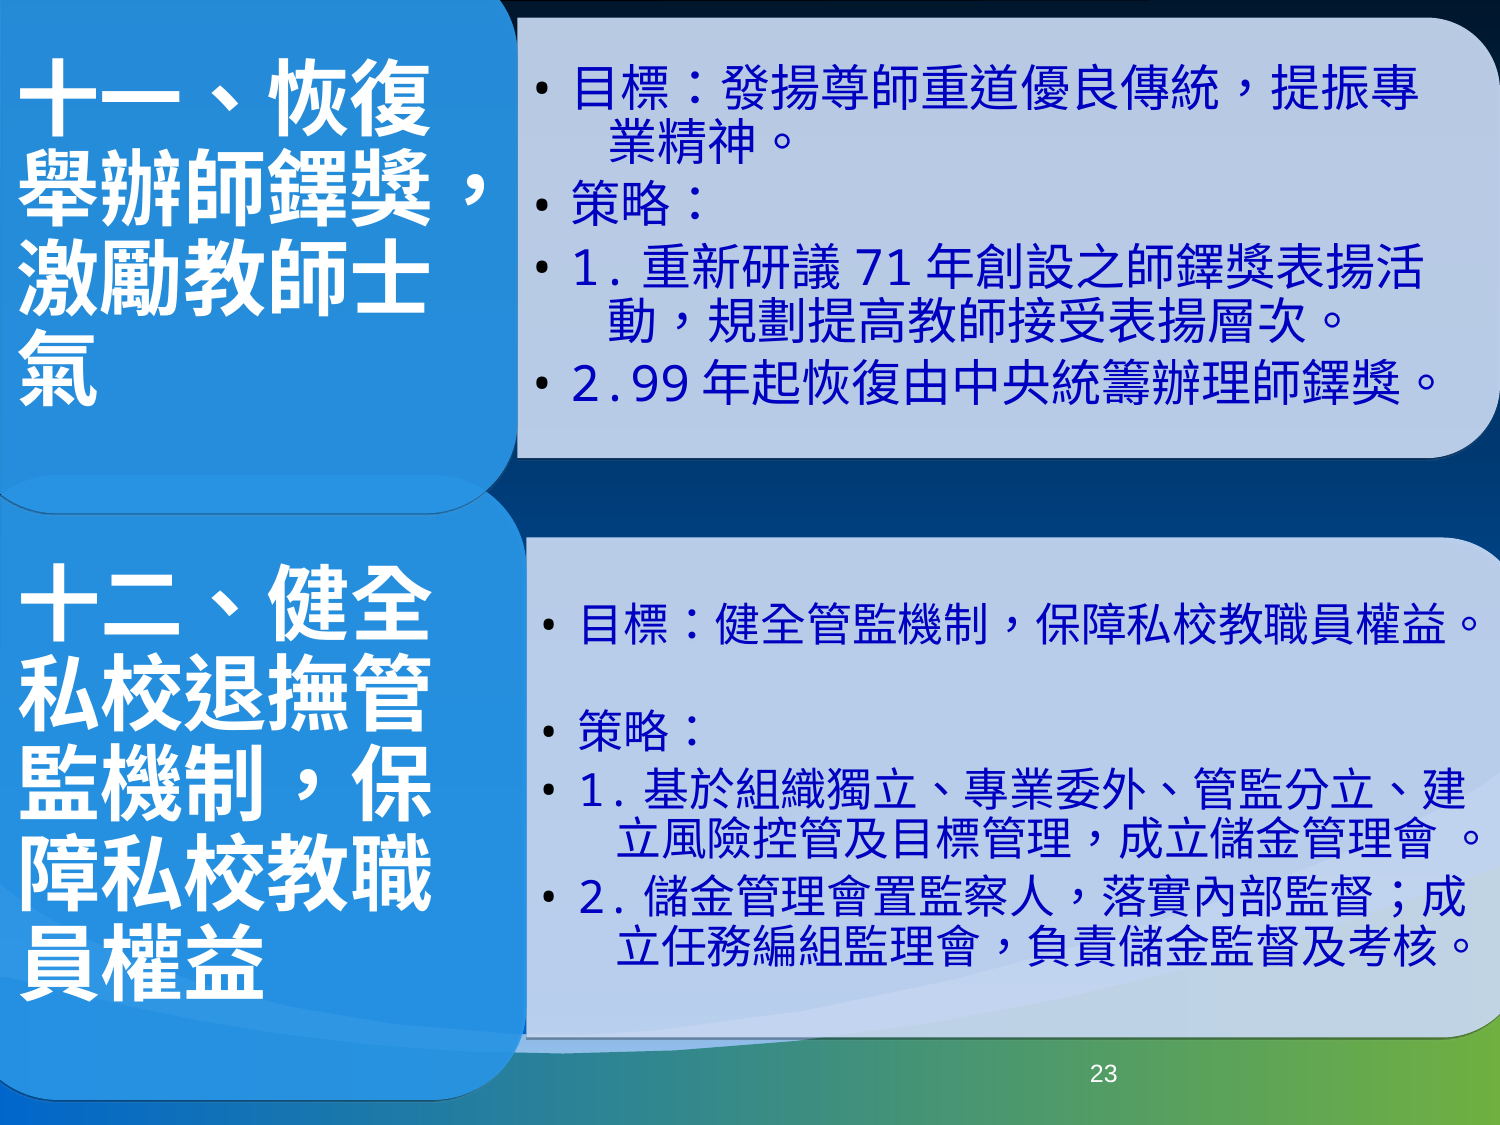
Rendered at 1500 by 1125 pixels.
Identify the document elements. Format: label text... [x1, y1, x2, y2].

text_box 23 [1074, 1042, 1426, 1103]
text_box 十二、健全私校退撫管監機制，保障私校教職員權益 [0, 491, 527, 1100]
text_box 目標：發揚尊師重道優良傳統，提振專業精神。 策略： 1.重新研議71年創設之師鐸獎表揚活動，規劃提高教師接受表揚層次。 2.99年起恢復由中央統籌辦理師鐸獎。 [517, 17, 1500, 459]
text_box 十一、恢復舉辦師鐸獎，激勵教師士氣 [0, 0, 518, 514]
text_box 目標：健全管監機制，保障私校教職員權益。 策略： 1.基於組織獨立、專業委外、管監分立、建立風險控管及目標管理，成立儲金管理會 。 2.儲金管理會置監察人，落實內部監督；成立任務編組監理會，負責儲金監督及考核。 [526, 537, 1500, 1038]
